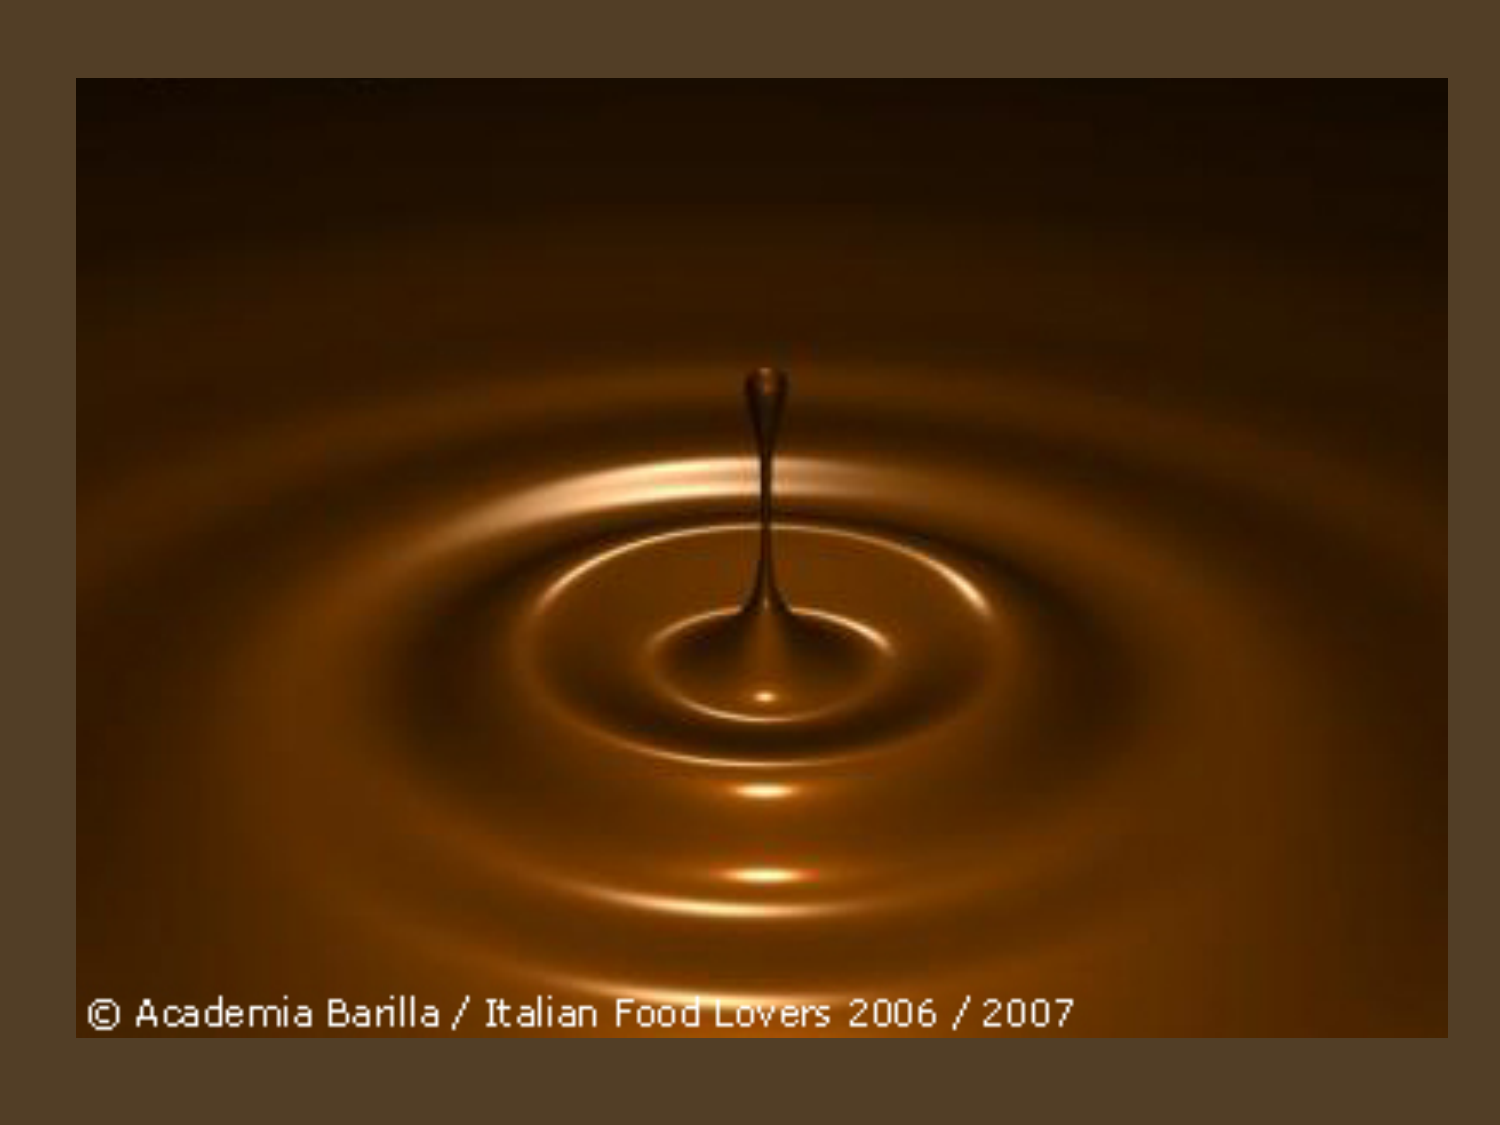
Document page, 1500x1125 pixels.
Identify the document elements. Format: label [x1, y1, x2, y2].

picture [76, 78, 1448, 1038]
